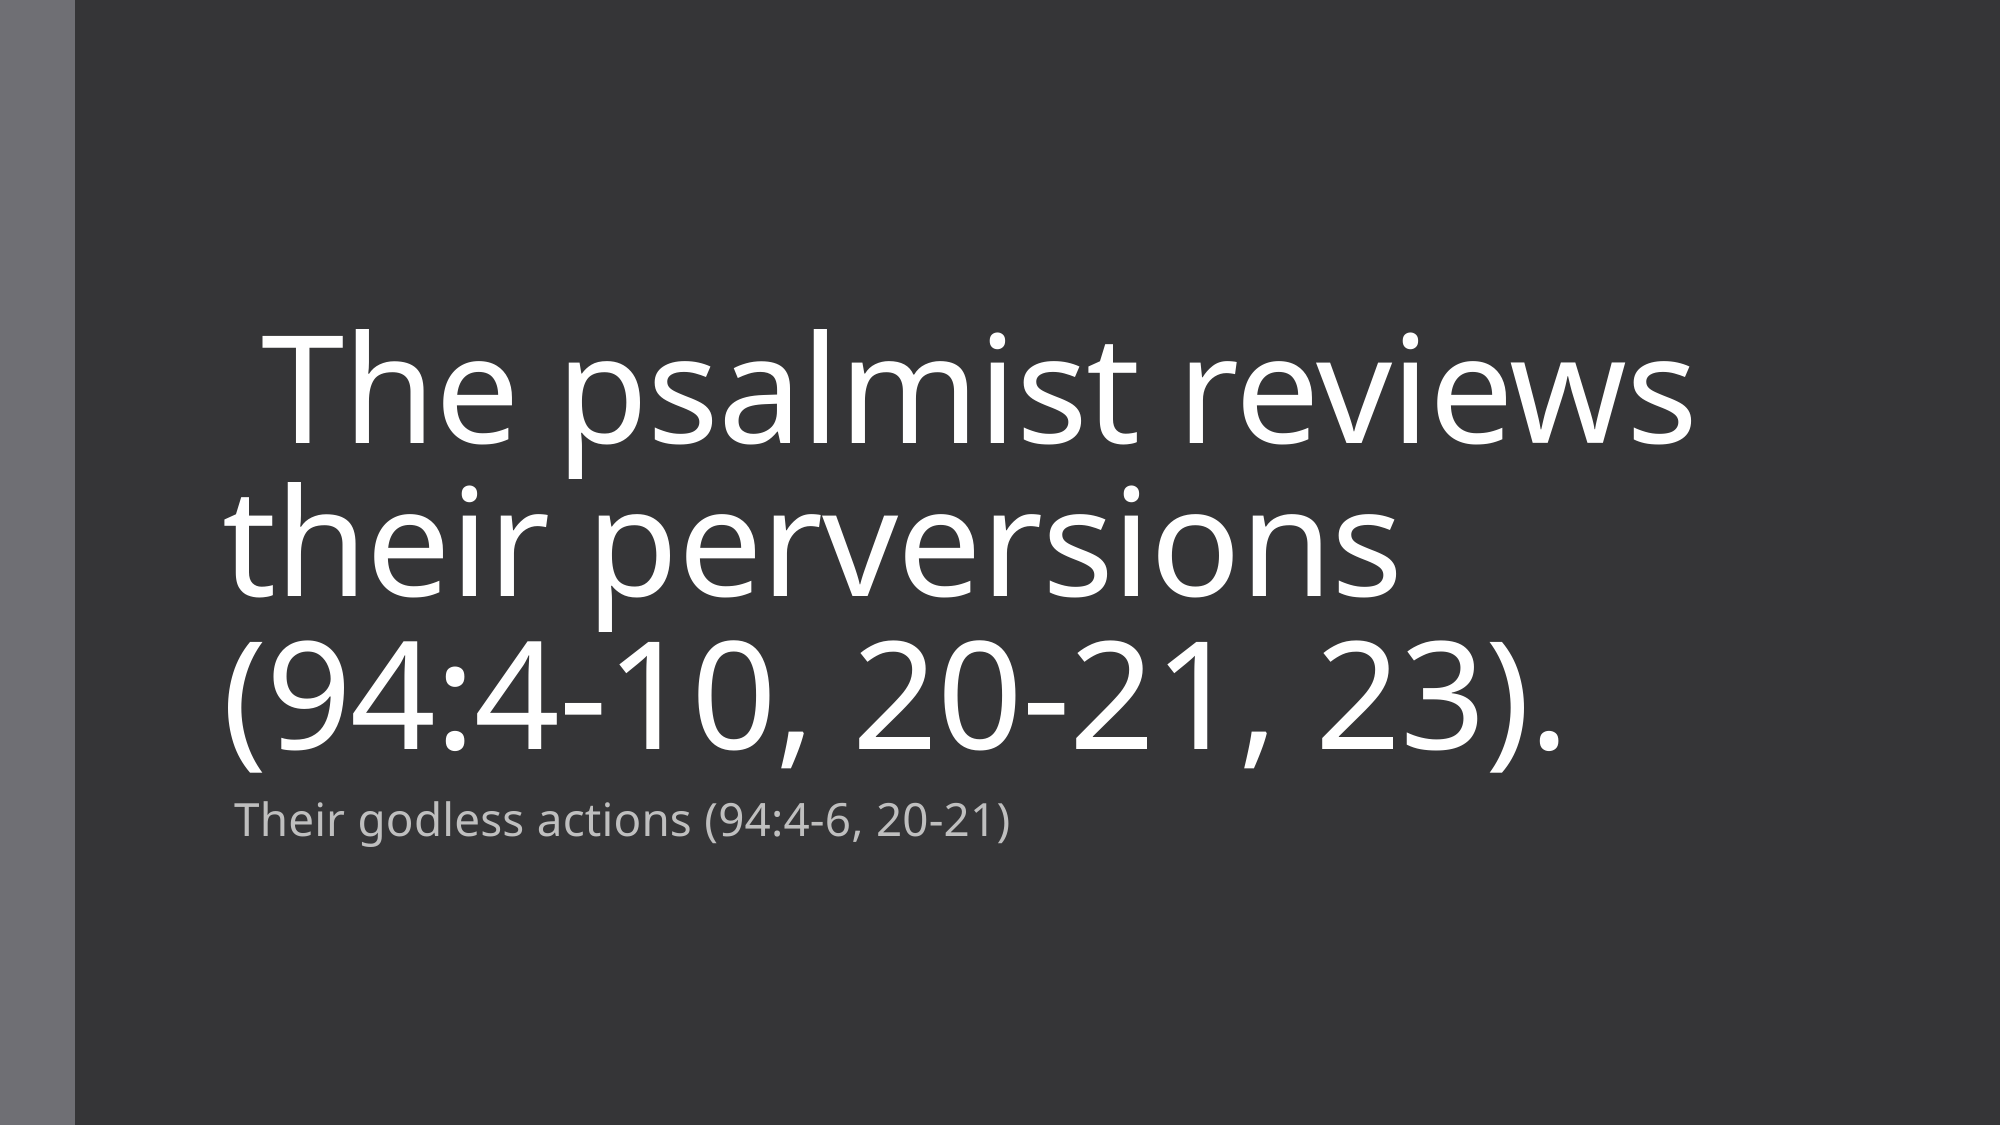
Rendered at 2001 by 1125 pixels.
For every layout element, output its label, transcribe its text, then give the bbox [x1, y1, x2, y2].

title The psalmist reviews their perversions (94:4-10, 20-21, 23). [206, 124, 1752, 787]
subtitle Their godless actions (94:4-6, 20-21) [206, 787, 1752, 1066]
